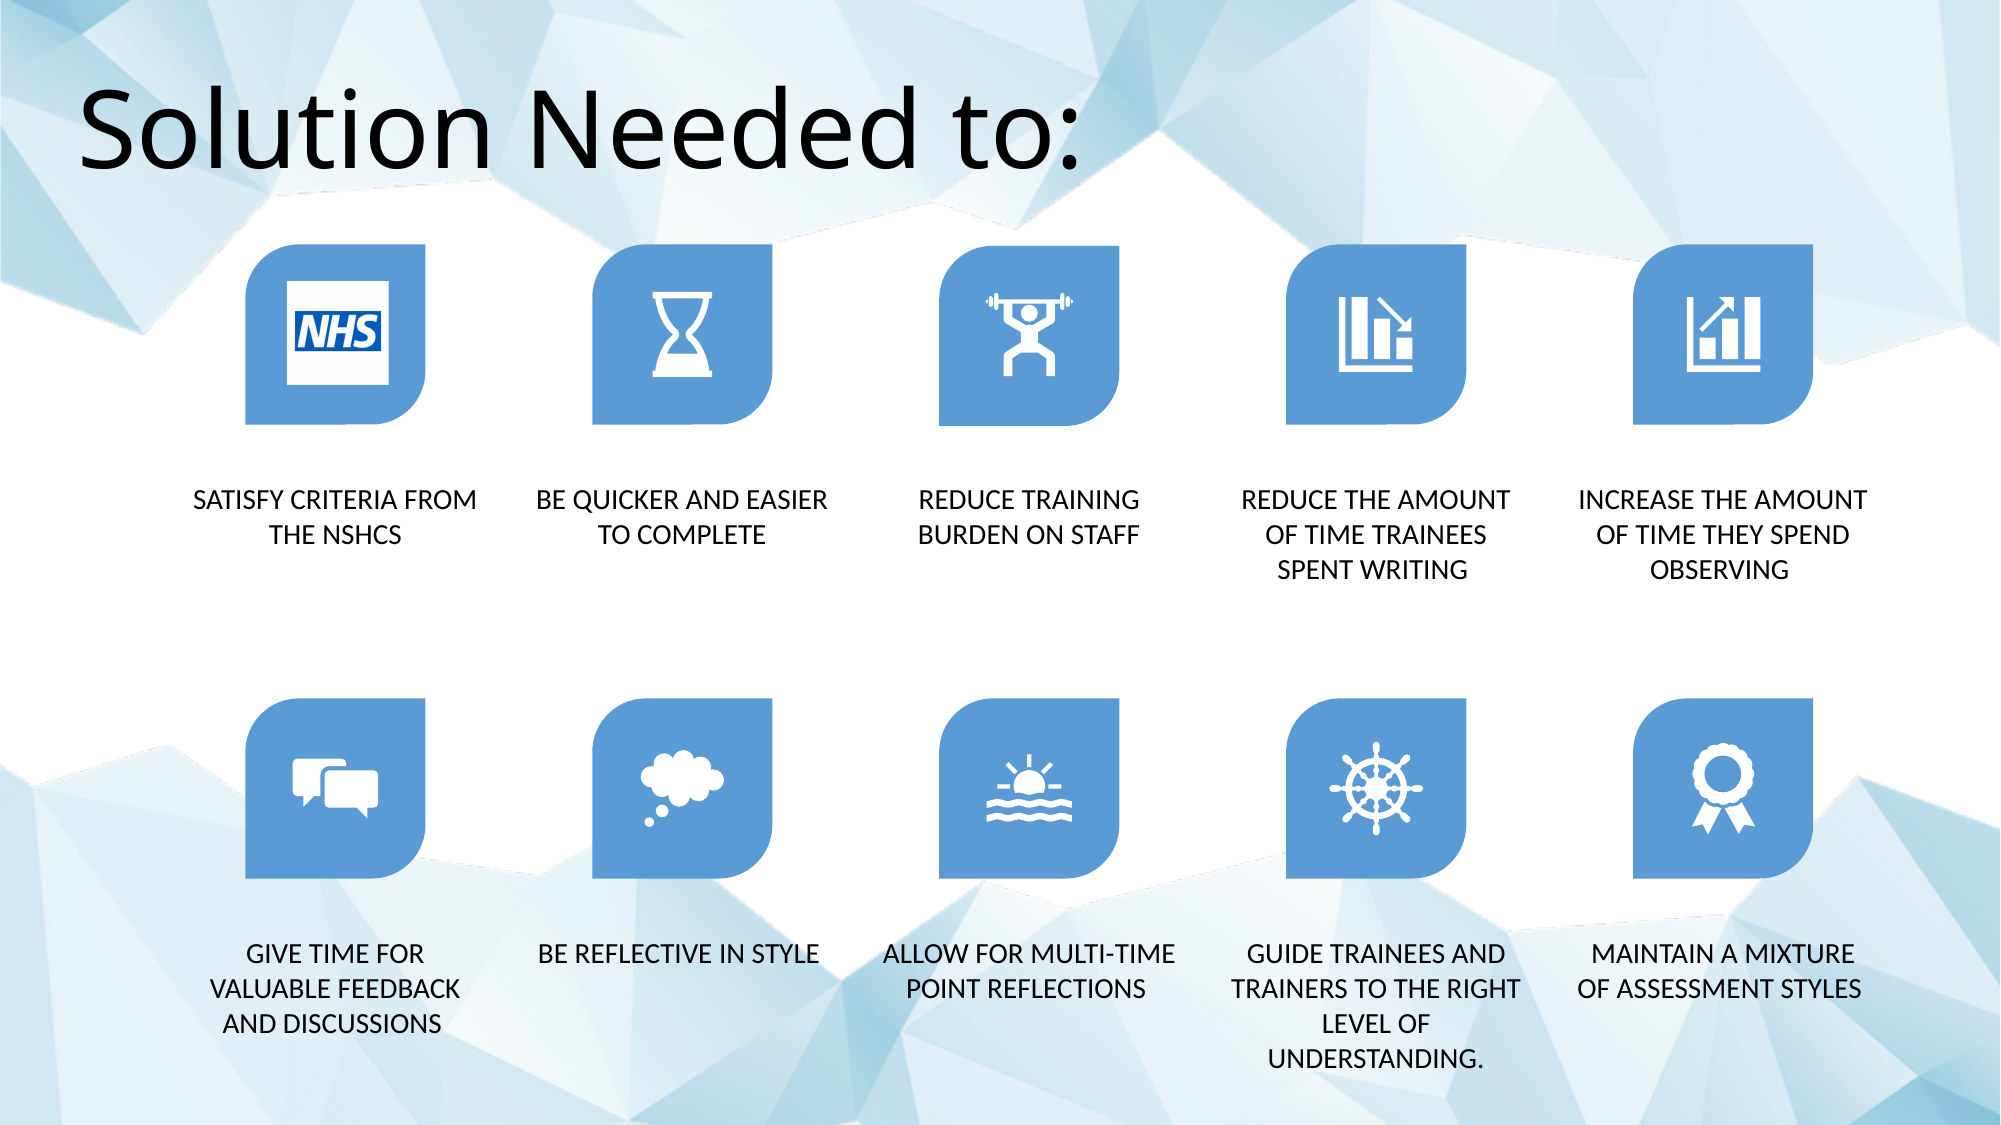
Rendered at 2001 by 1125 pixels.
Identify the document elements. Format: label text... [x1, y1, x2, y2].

text_box Reduce training burden on staff [881, 480, 1177, 625]
text_box [1286, 698, 1467, 879]
text_box [939, 698, 1120, 879]
text_box Be reflective in style [534, 934, 831, 1079]
text_box [245, 244, 426, 425]
text_box [1633, 698, 1814, 879]
text_box [592, 698, 773, 879]
text_box [245, 698, 426, 879]
title Solution Needed to: [62, 40, 1788, 227]
text_box [1286, 244, 1467, 425]
text_box Be quicker and easier to complete [534, 480, 831, 625]
picture [0, 0, 2000, 365]
picture [0, 745, 2000, 1125]
text_box Allow for multi-time point reflections [881, 934, 1177, 1079]
text_box Maintain a mixture of assessment styles [1575, 934, 1871, 1079]
text_box Increase the amount of time they spend Observing [1575, 480, 1871, 625]
text_box Satisfy criteria from the NSHCS [187, 480, 484, 625]
text_box [939, 245, 1120, 426]
text_box Reduce the amount of time trainees spent writing [1228, 480, 1524, 625]
text_box [1633, 244, 1814, 425]
text_box Guide trainees and trainers to the right level of understanding. [1228, 934, 1524, 1079]
text_box [592, 244, 773, 425]
text_box Give time for valuable feedback and discussions [187, 934, 484, 1079]
